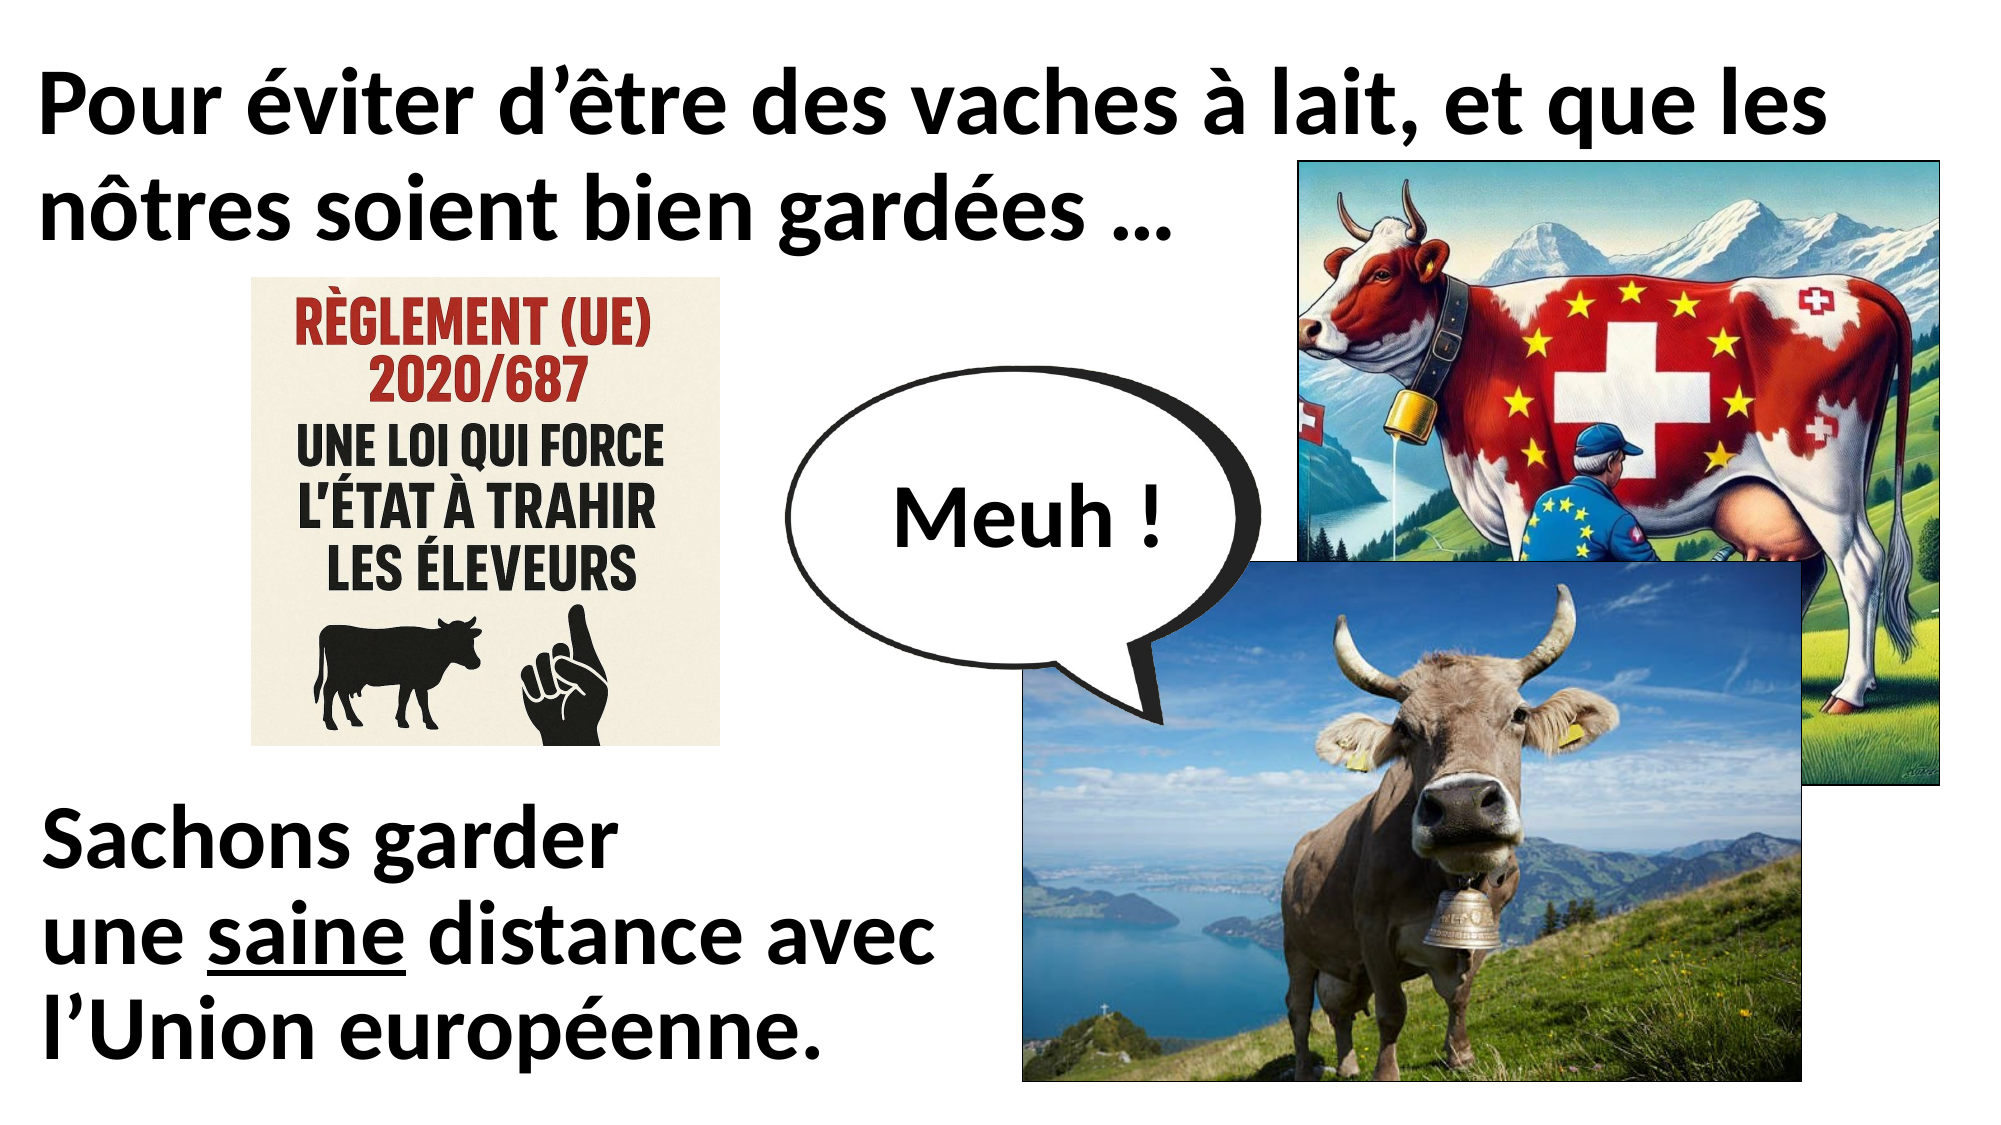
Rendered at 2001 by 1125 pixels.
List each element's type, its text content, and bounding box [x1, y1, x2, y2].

text_box Sachons garder une saine distance avec l’Union européenne. [26, 784, 1265, 1090]
picture [725, 161, 1939, 1081]
picture [251, 277, 720, 746]
text_box Meuh ! [876, 448, 1327, 575]
text_box Pour éviter d’être des vaches à lait, et que les nôtres soient bien gardées … [22, 40, 1855, 271]
picture [1542, 498, 1555, 512]
